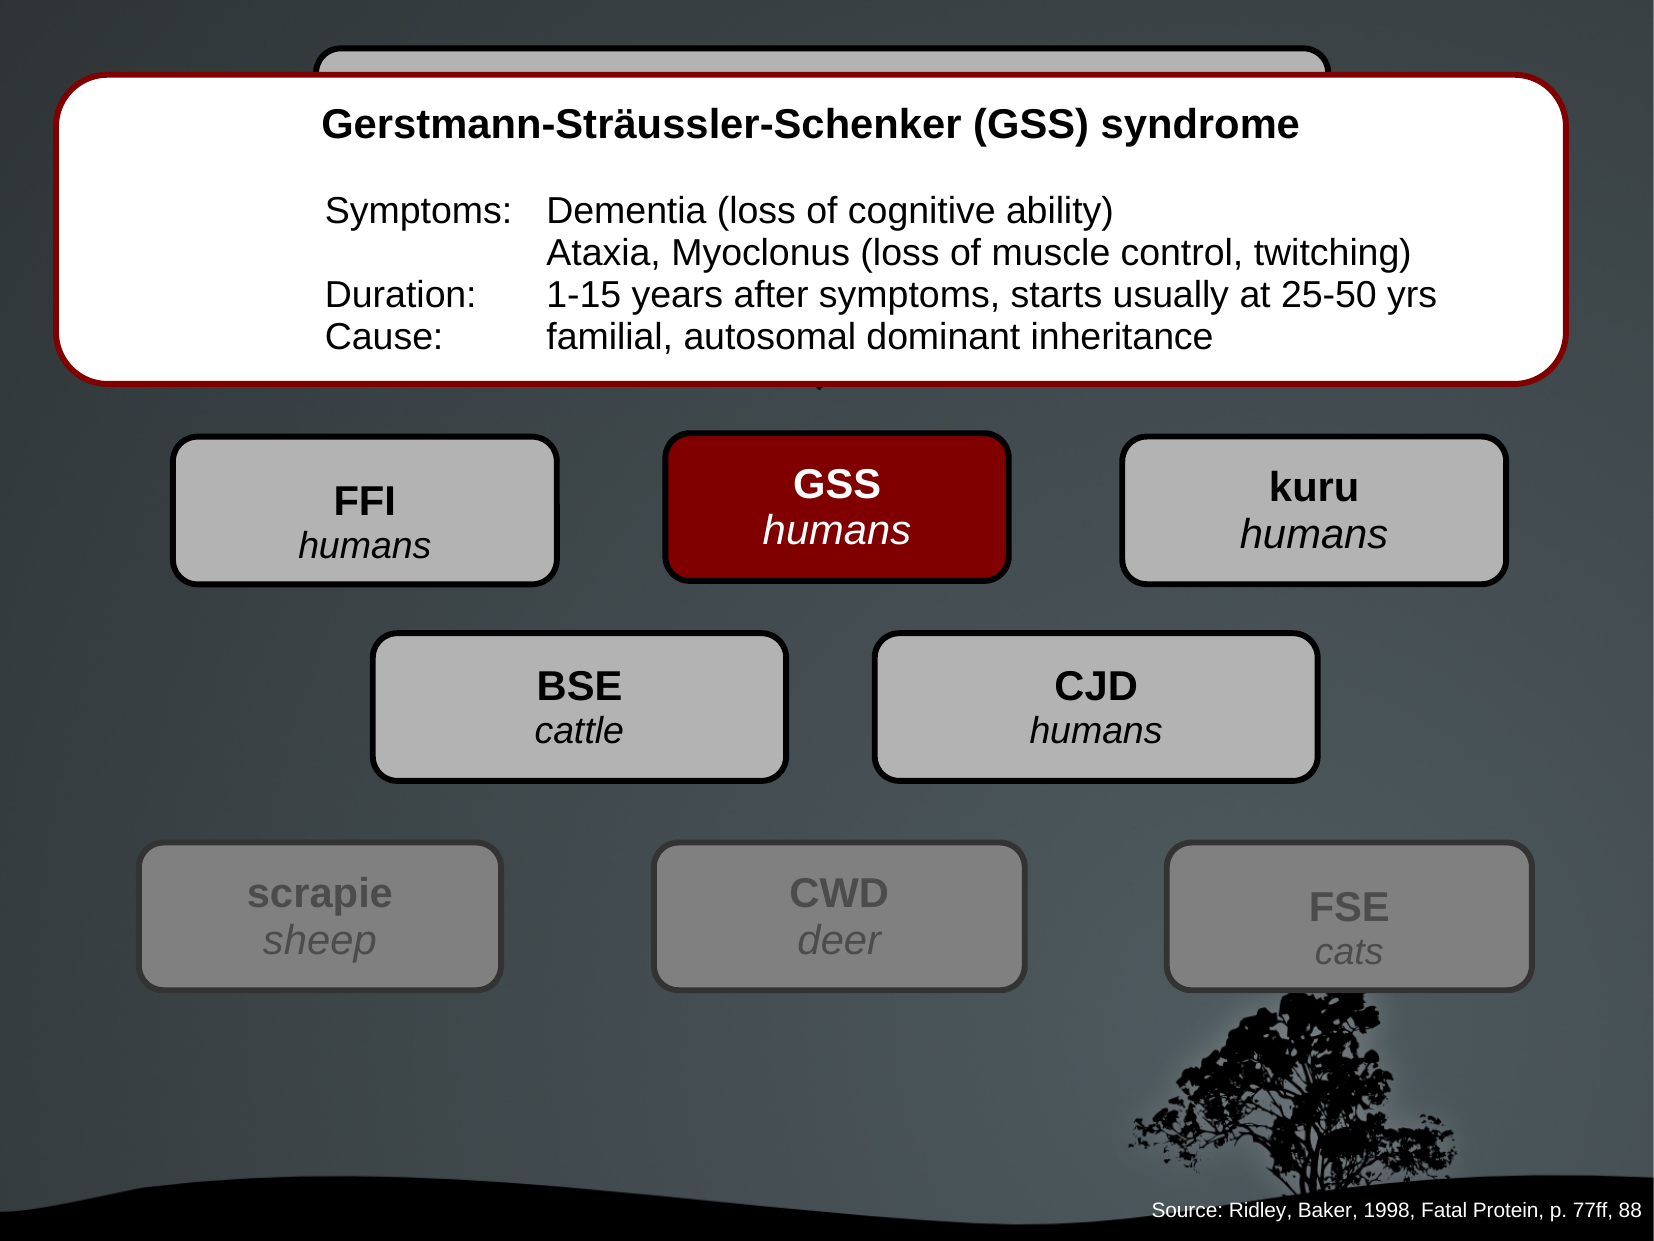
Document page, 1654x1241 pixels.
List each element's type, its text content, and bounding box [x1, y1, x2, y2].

text_box CJD humans [874, 633, 1318, 781]
text_box [813, 384, 826, 391]
text_box Source: Ridley, Baker, 1998, Fatal Protein, p. 77ff, 88 [23, 1191, 1654, 1230]
text_box kuru humans [1122, 436, 1507, 585]
text_box Gerstmann-Sträussler-Schenker (GSS) syndrome Symptoms: Dementia (loss of cognitive ability) Ataxia, Myoclonus (loss of muscle control, twitching) Duration: 1-15 years after symptoms, starts usually at 25-50 yrs Cause: familial, autosomal dominant inheritance [56, 74, 1566, 384]
text_box BSE cattle [372, 633, 787, 781]
text_box GSS humans [665, 433, 1009, 581]
text_box [316, 48, 1329, 74]
picture [0, 0, 1654, 1241]
text_box scrapie sheep [138, 842, 502, 991]
text_box FSE cats [1166, 842, 1532, 991]
text_box FFI humans [172, 436, 557, 585]
text_box CWD deer [653, 842, 1025, 991]
